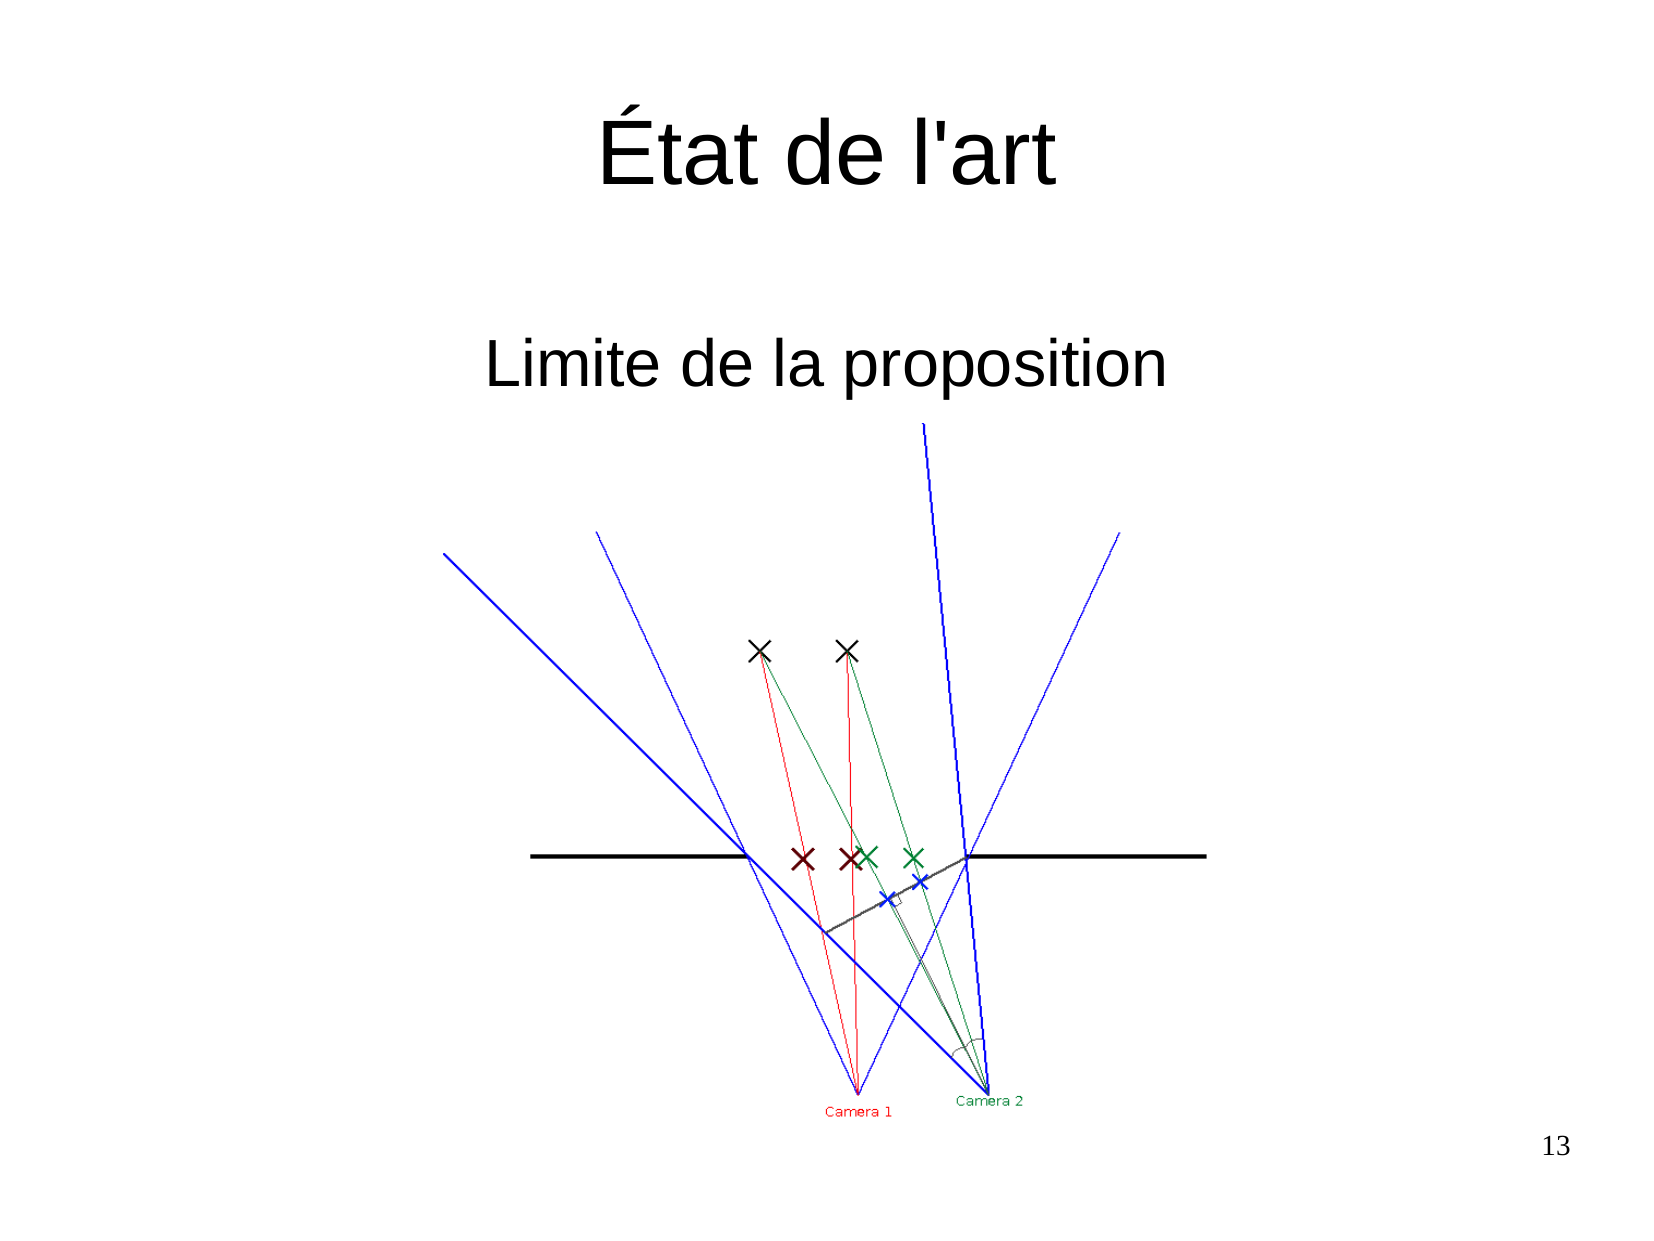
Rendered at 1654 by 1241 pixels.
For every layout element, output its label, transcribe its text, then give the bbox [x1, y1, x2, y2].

title État de l'art [82, 49, 1571, 257]
subtitle Limite de la proposition [82, 297, 1571, 1102]
picture [442, 422, 1211, 1123]
